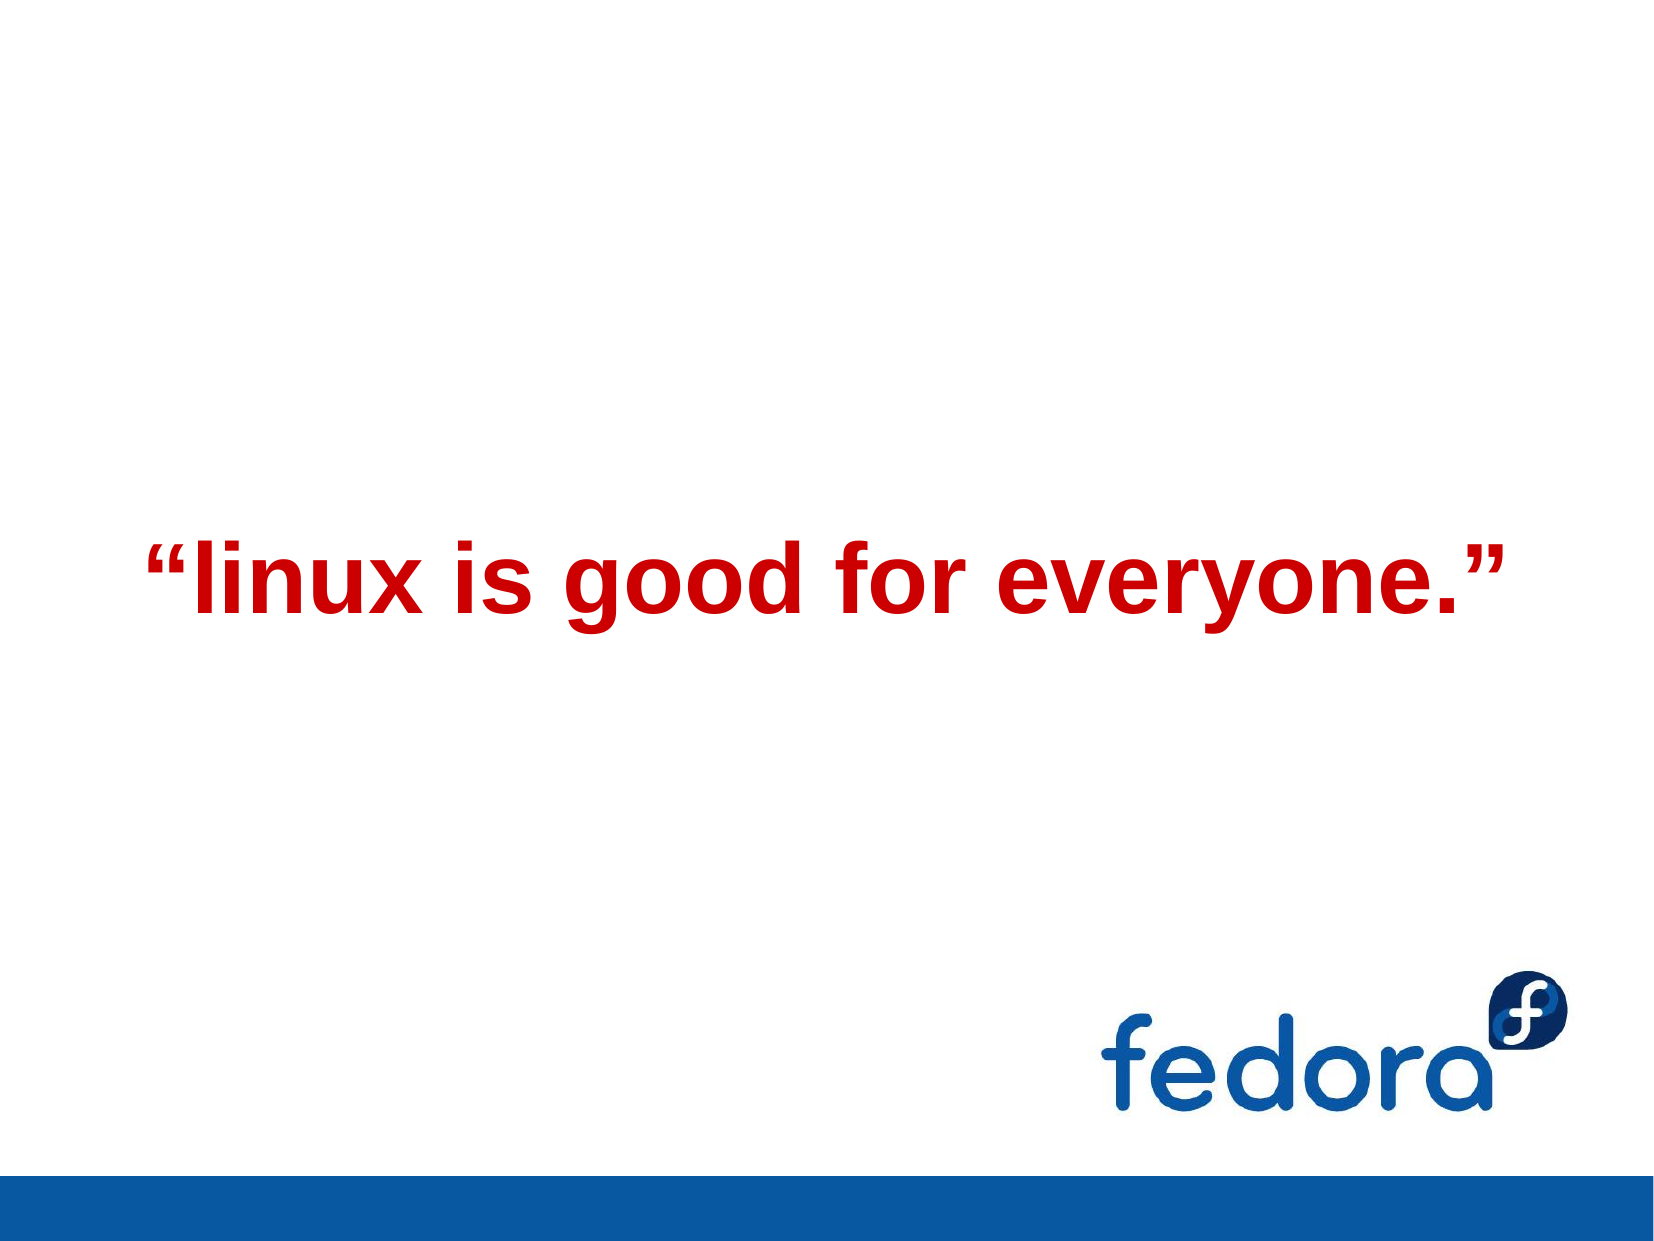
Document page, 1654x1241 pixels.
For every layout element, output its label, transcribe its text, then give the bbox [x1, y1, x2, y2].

picture [0, 1176, 1654, 1241]
title “linux is good for everyone.” [82, 49, 1571, 1109]
picture [1087, 958, 1576, 1125]
